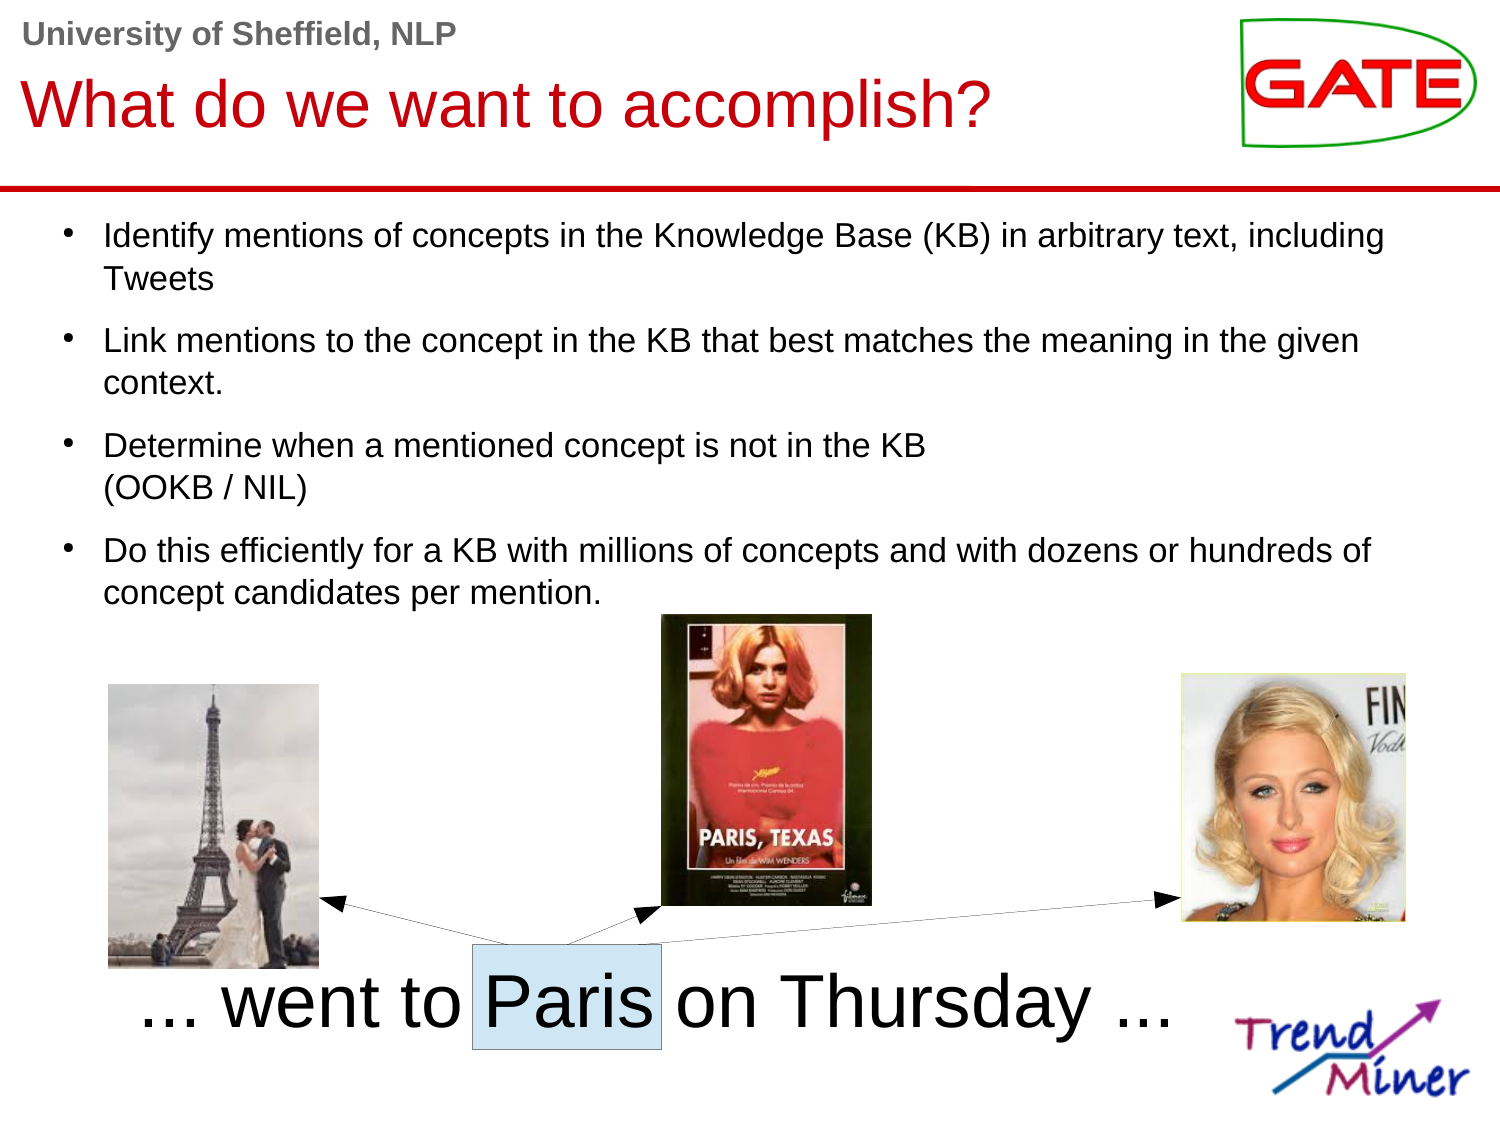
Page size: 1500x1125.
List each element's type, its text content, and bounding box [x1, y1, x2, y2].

picture [108, 684, 319, 969]
picture [1240, 18, 1477, 148]
picture [1181, 673, 1406, 922]
picture [1204, 992, 1496, 1118]
title What do we want to accomplish? [20, 45, 1240, 166]
picture [661, 614, 872, 907]
list Identify mentions of concepts in the Knowledge Base (KB) in arbitrary text, including Tweets Link mentions to the concept in the KB that best matches the meaning in the given context. Determine when a mentioned concept is not in the KB (OOKB / NIL) Do this efficiently for a KB with millions of concepts and with dozens or hundreds of concept candidates per mention. [23, 212, 1477, 615]
text_box ... went to Paris on Thursday ... [124, 944, 1365, 1050]
